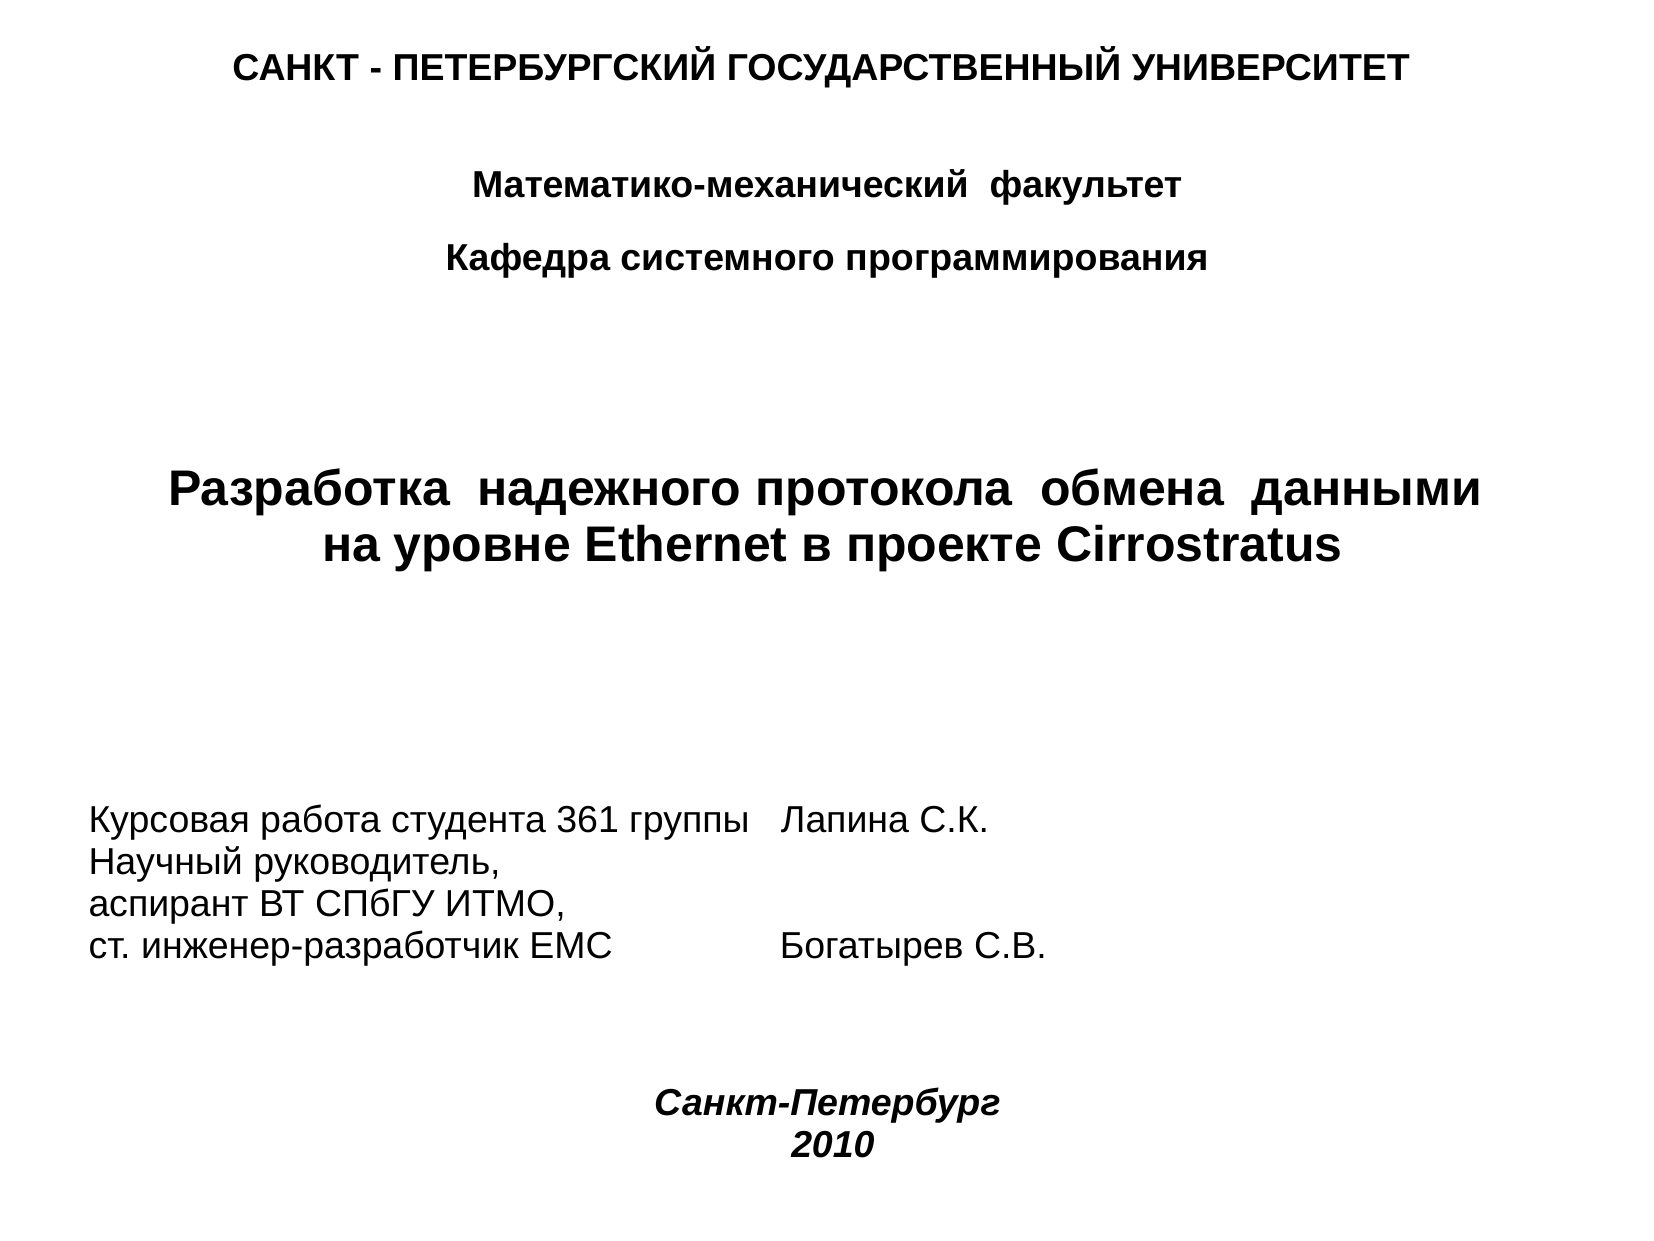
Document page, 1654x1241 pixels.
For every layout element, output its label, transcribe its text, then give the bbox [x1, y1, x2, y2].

title Санкт-Петербург 2010 [88, 1080, 1577, 1167]
title Разработка надежного протокола обмена данными на уровне Ethernet в проекте Cirrostratus [88, 458, 1577, 573]
title Курсовая работа студента 361 группы Лапина С.К. Научный руководитель, аспирант ВТ СПбГУ ИТМО, ст. инженер-разработчик EMC Богатырев С.В. [88, 755, 1577, 967]
title САНКТ - ПЕТЕРБУРГСКИЙ ГОСУДАРСТВЕННЫЙ УНИВЕРСИТЕТ [82, 45, 1571, 89]
title Кафедра системного программирования [88, 235, 1577, 280]
title Математико-механический факультет [88, 163, 1577, 207]
